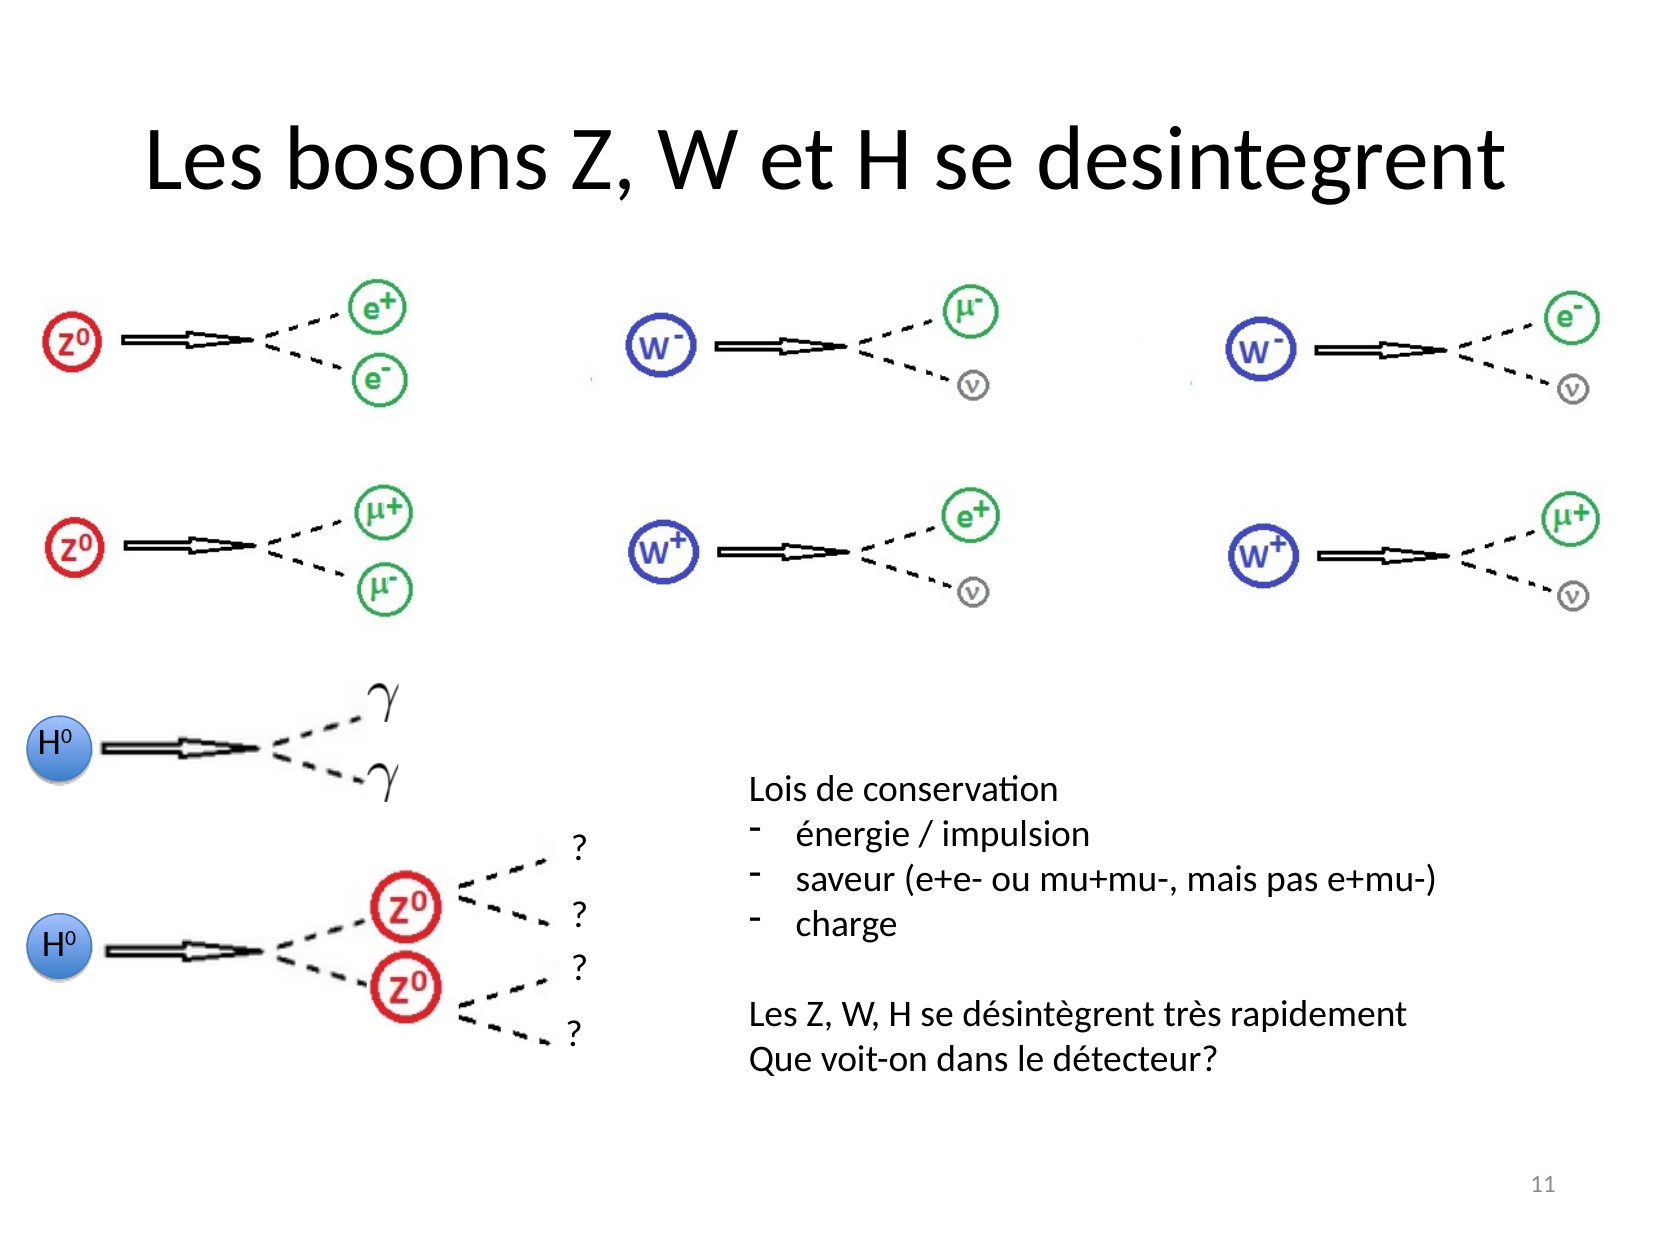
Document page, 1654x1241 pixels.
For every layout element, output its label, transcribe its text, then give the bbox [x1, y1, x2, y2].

picture [82, 679, 399, 806]
text_box H0 [27, 912, 151, 972]
text_box ? [550, 1001, 760, 1062]
picture [0, 256, 1654, 644]
title Les bosons Z, W et H se desintegrent [82, 49, 1571, 256]
text_box Lois de conservation énergie / impulsion saveur (e+e- ou mu+mu-, mais pas e+mu-) charge Les Z, W, H se désintègrent très rapidement Que voit-on dans le détecteur? [734, 756, 1544, 1087]
text_box [35, 770, 84, 781]
text_box ? [556, 882, 765, 935]
slide_number <numéro> [1185, 1149, 1571, 1216]
text_box ? [556, 815, 765, 876]
text_box H0 [22, 709, 146, 770]
text_box ? [556, 935, 765, 995]
picture [86, 823, 557, 1075]
text_box [40, 972, 79, 979]
